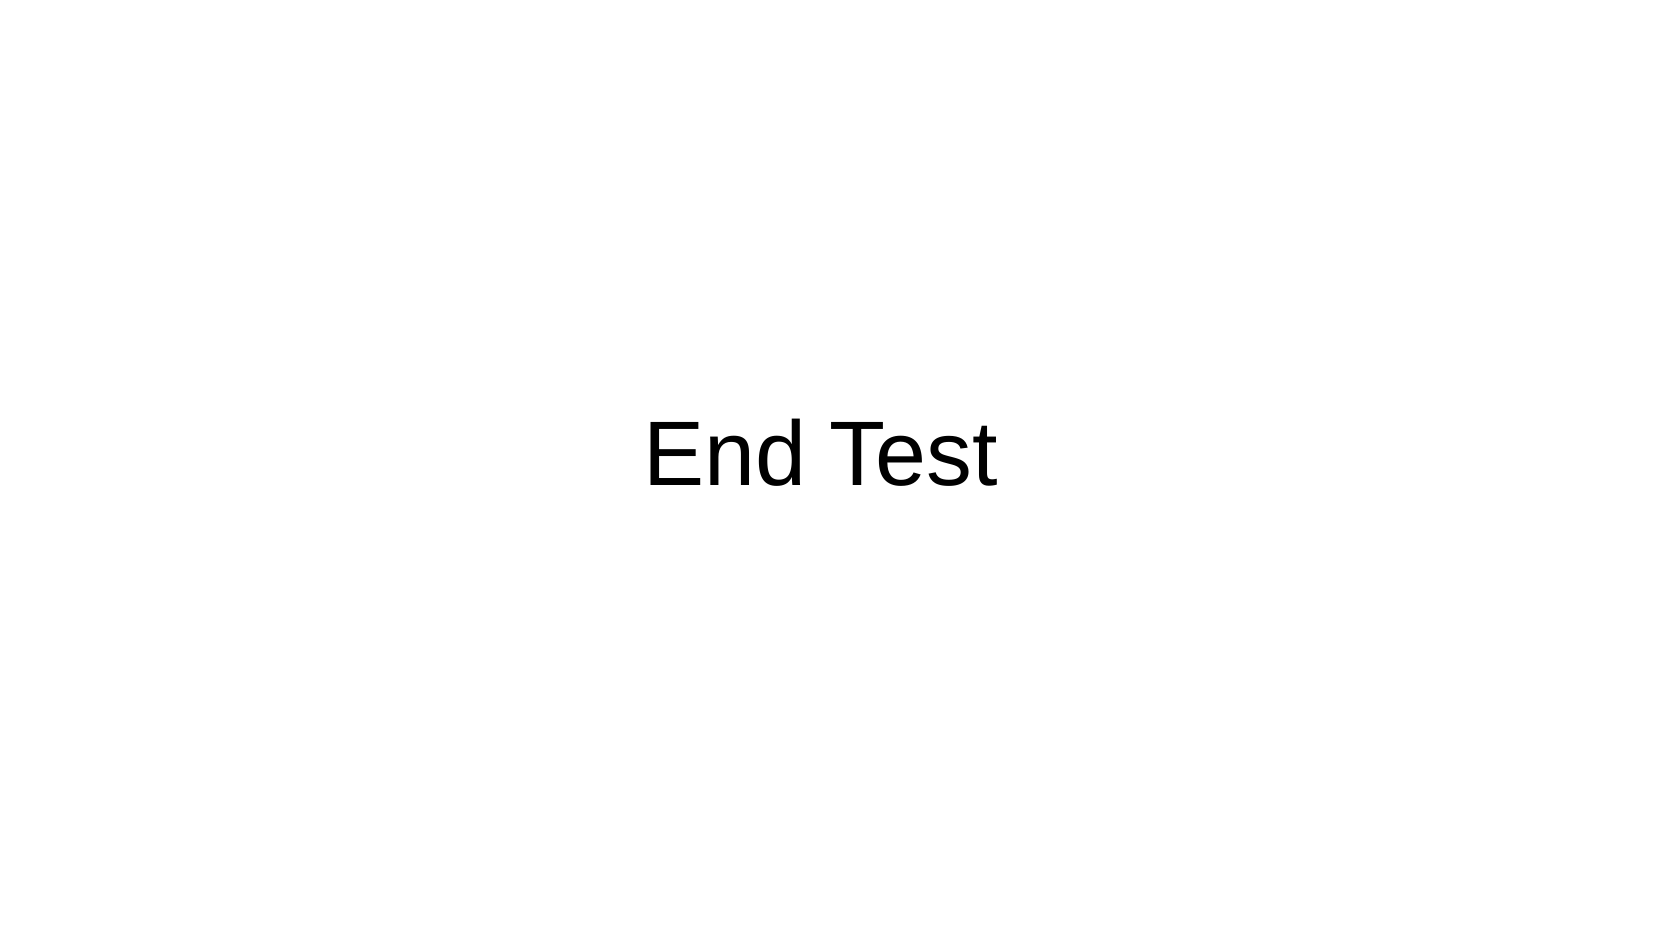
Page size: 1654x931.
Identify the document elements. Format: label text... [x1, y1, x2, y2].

title End Test [76, 376, 1565, 532]
